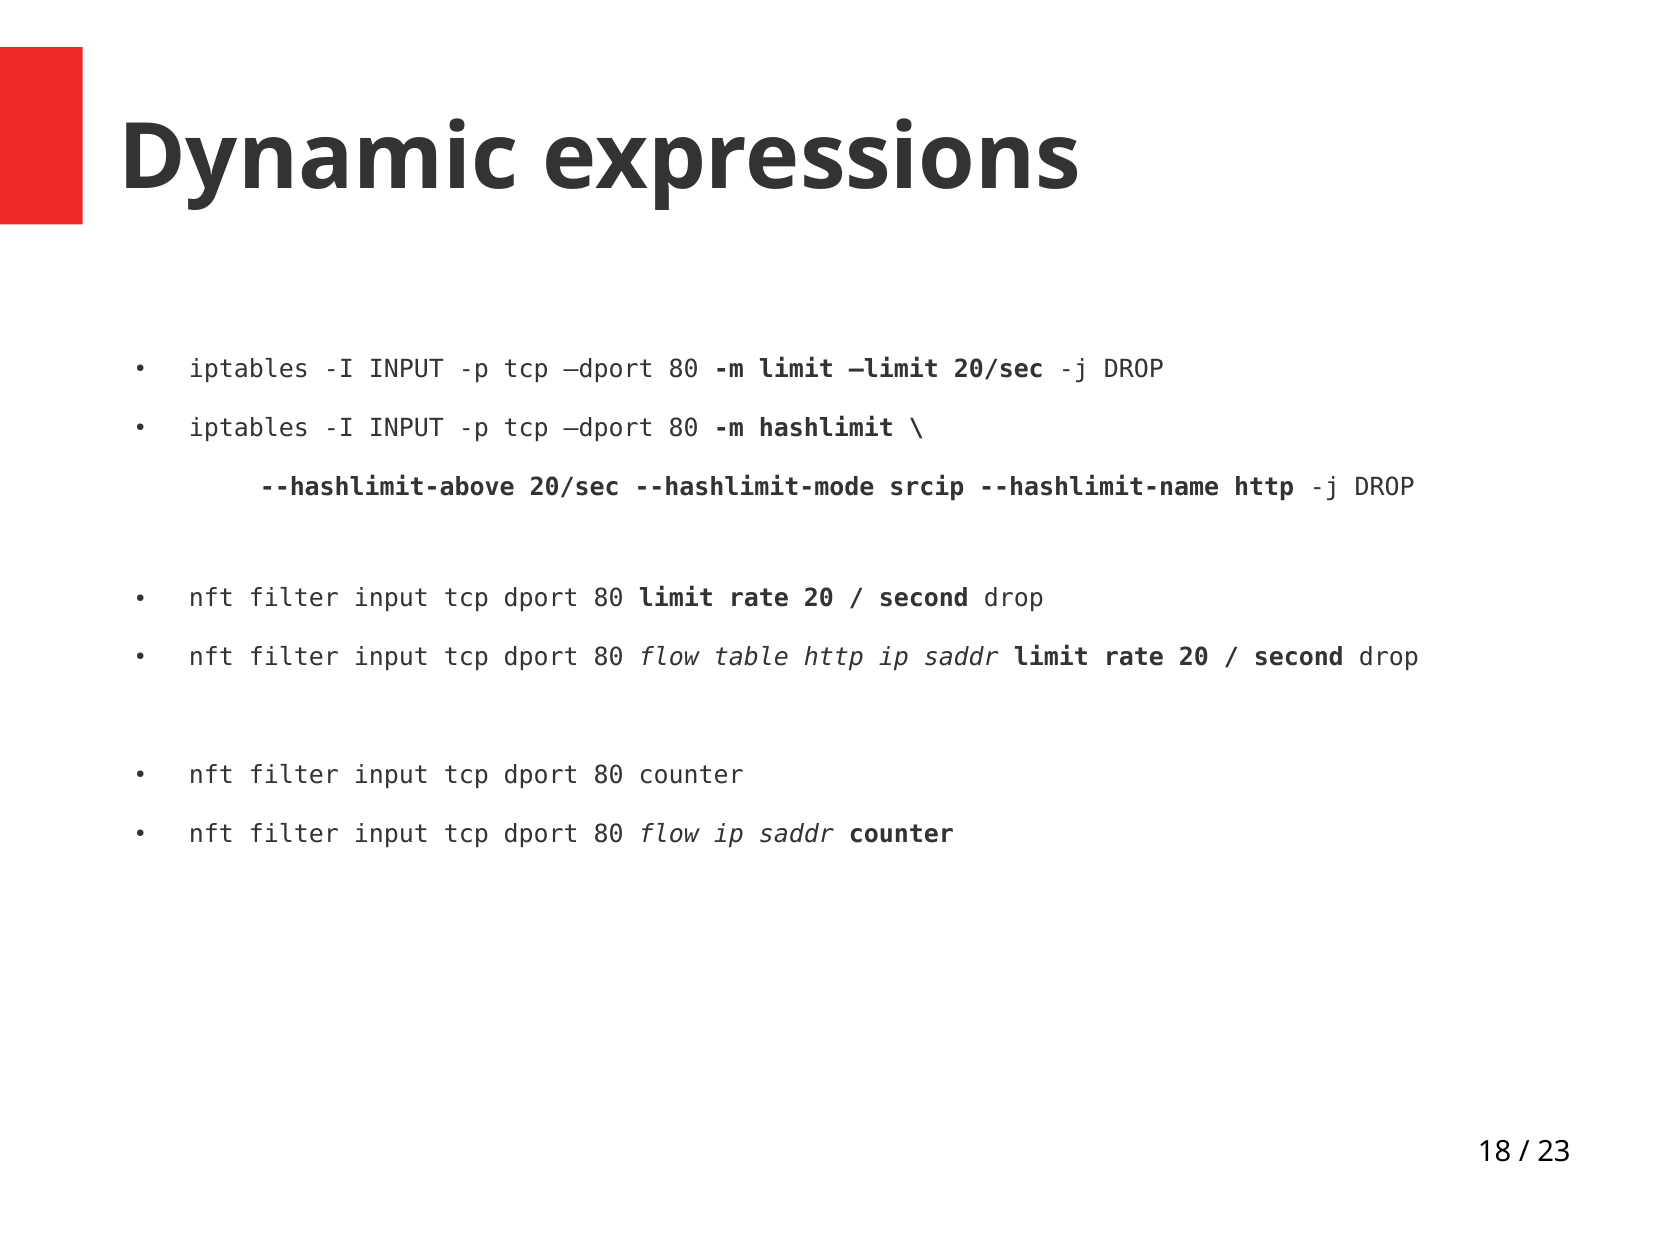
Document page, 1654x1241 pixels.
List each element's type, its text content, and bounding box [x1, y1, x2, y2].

title Dynamic expressions [118, 49, 1571, 257]
list iptables -I INPUT -p tcp –dport 80 -m limit –limit 20/sec -j DROP iptables -I INPUT -p tcp –dport 80 -m hashlimit \ --hashlimit-above 20/sec --hashlimit-mode srcip --hashlimit-name http -j DROP nft filter input tcp dport 80 limit rate 20 / second drop nft filter input tcp dport 80 flow table http ip saddr limit rate 20 / second drop nft filter input tcp dport 80 counter nft filter input tcp dport 80 flow ip saddr counter [118, 354, 1536, 1074]
